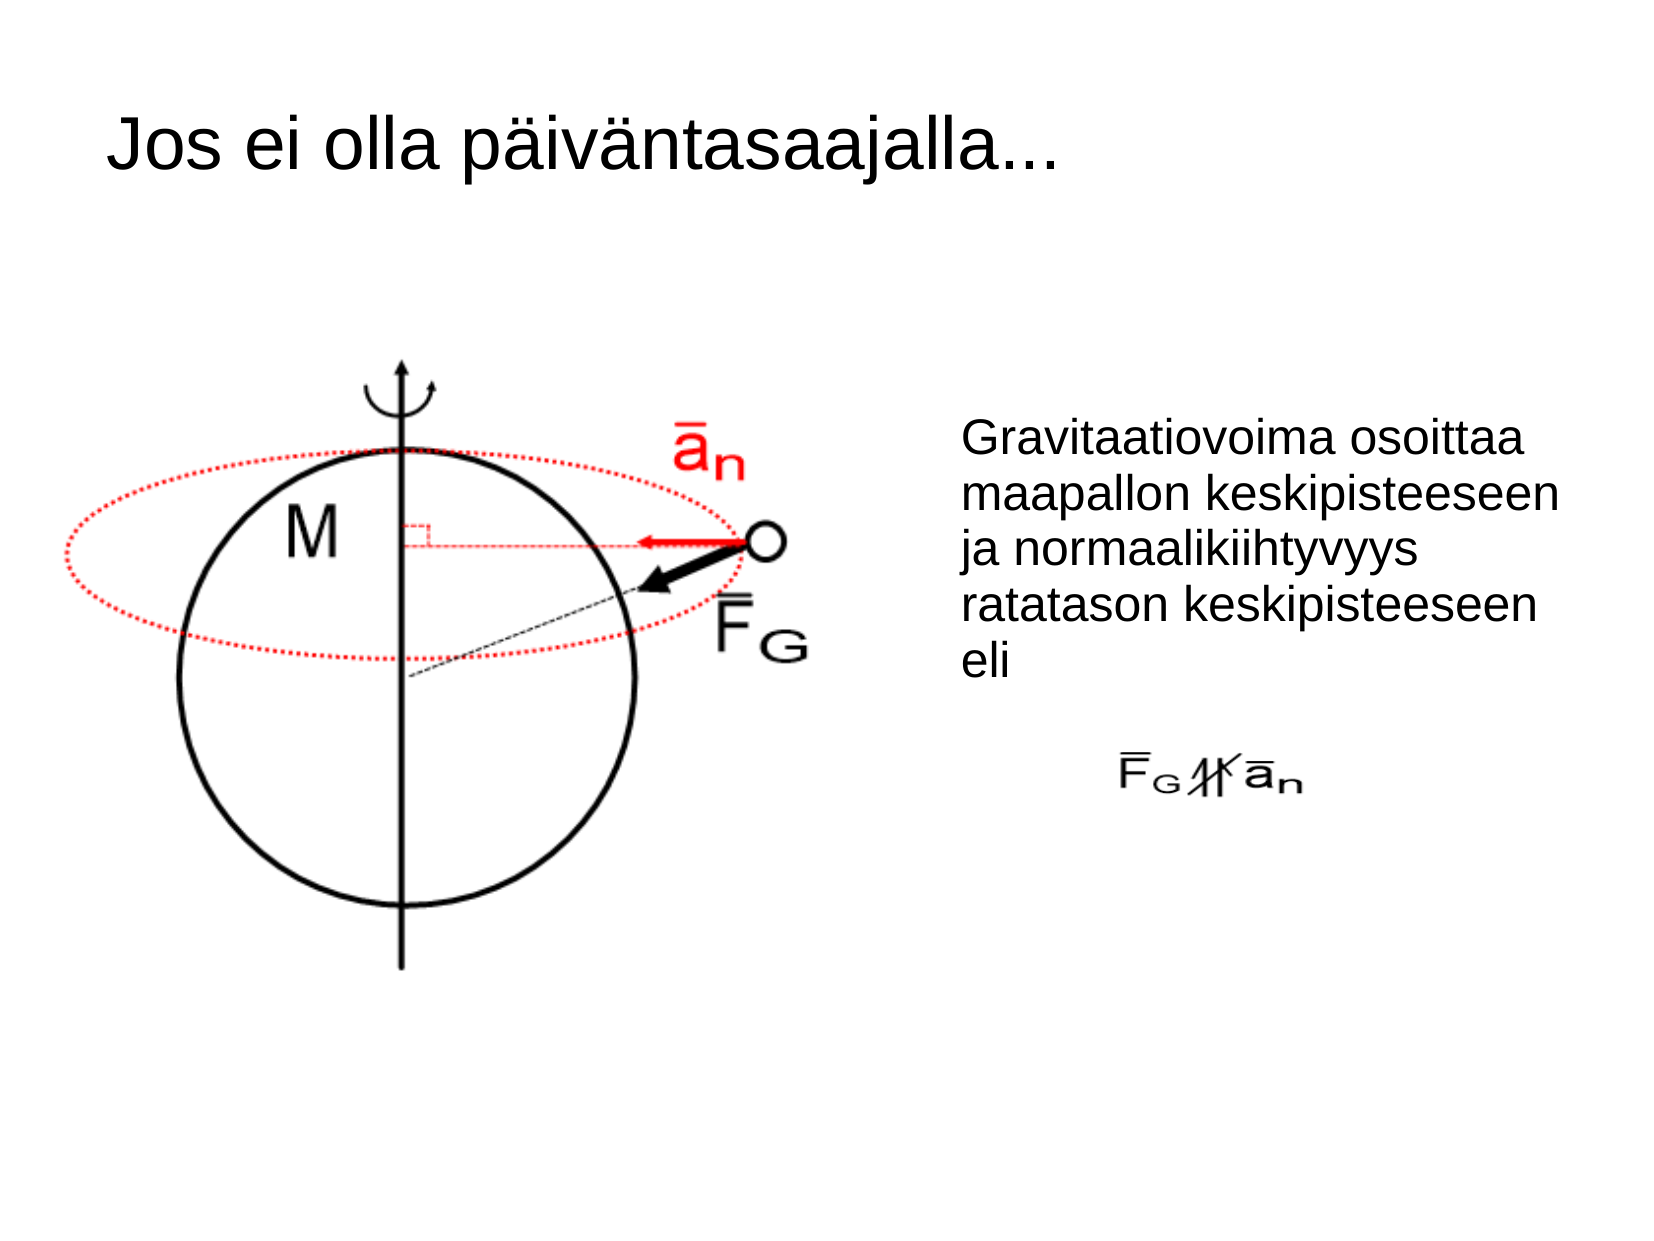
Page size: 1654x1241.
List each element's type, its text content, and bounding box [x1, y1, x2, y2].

text_box Gravitaatiovoima osoittaa maapallon keskipisteeseen ja normaalikiihtyvyys ratatason keskipisteeseen eli [946, 401, 1583, 696]
picture [1074, 720, 1355, 827]
text_box Jos ei olla päiväntasaajalla... [91, 94, 1229, 194]
picture [47, 307, 900, 991]
